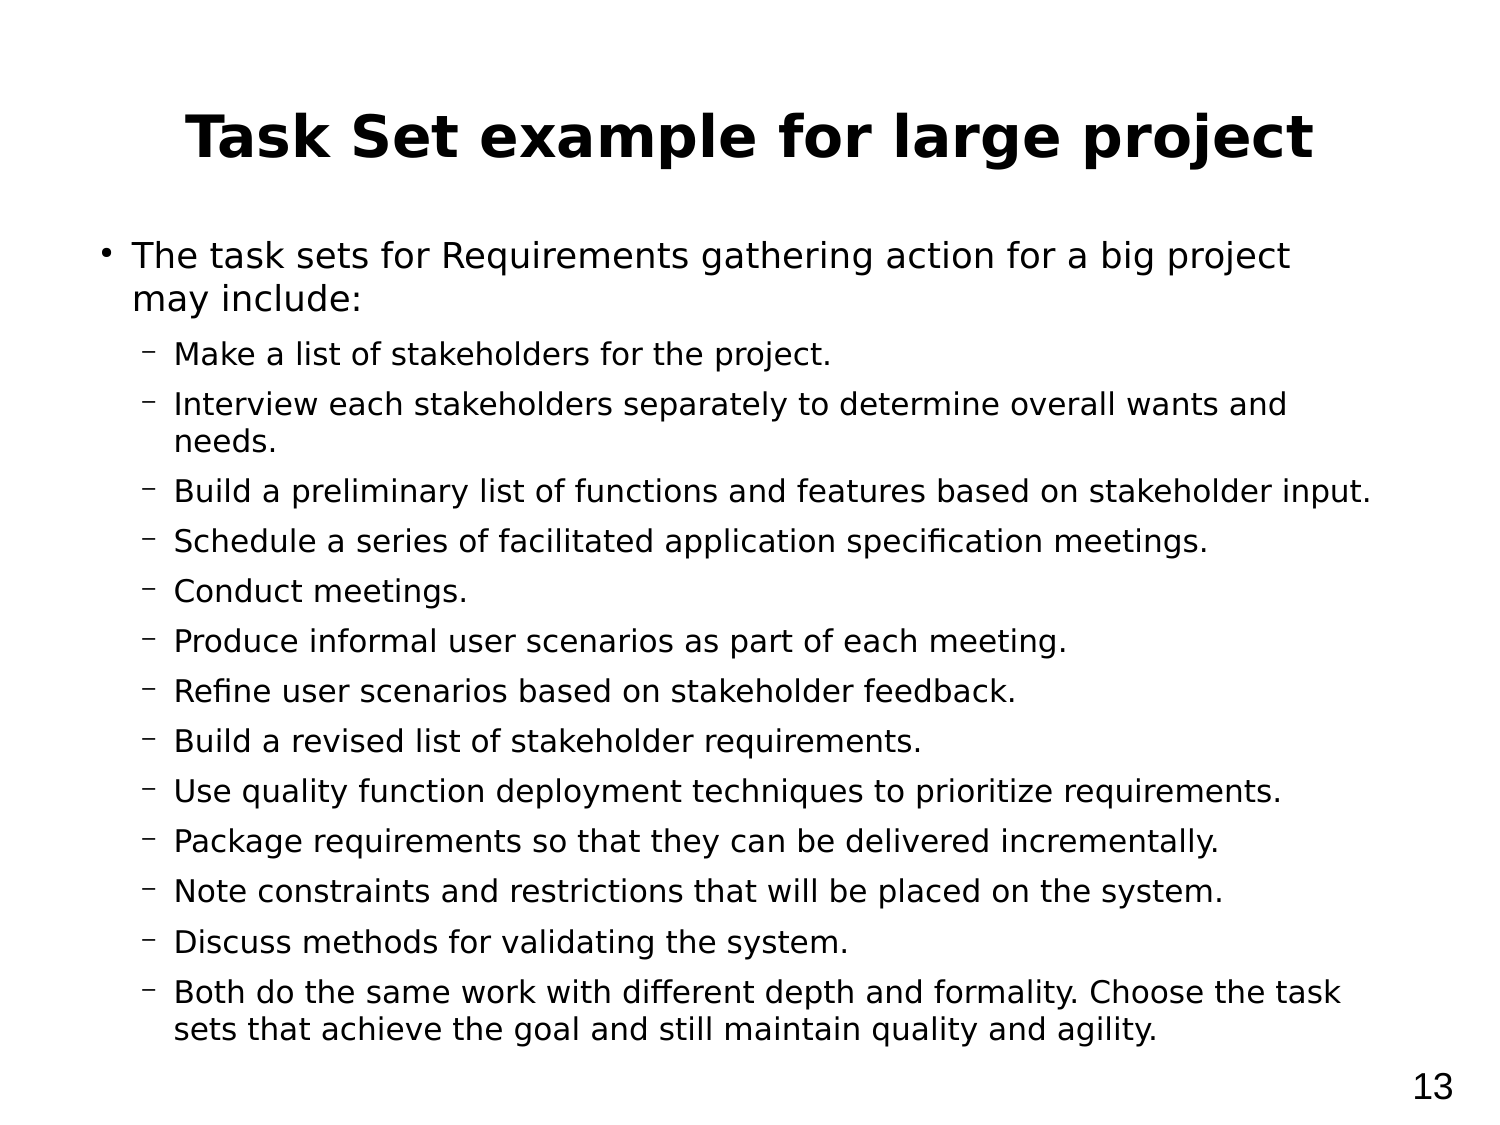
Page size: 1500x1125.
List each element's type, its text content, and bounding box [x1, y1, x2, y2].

title Task Set example for large project [75, 44, 1425, 177]
list The task sets for Requirements gathering action for a big project may include: Make a list of stakeholders for the project. Interview each stakeholders separately to determine overall wants and needs. Build a preliminary list of functions and features based on stakeholder input. Schedule a series of facilitated application specification meetings. Conduct meetings. Produce informal user scenarios as part of each meeting. Refine user scenarios based on stakeholder feedback. Build a revised list of stakeholder requirements. Use quality function deployment techniques to prioritize requirements. Package requirements so that they can be delivered incrementally. Note constraints and restrictions that will be placed on the system. Discuss methods for validating the system. Both do the same work with different depth and formality. Choose the task sets that achieve the goal and still maintain quality and agility. [75, 204, 1395, 1075]
